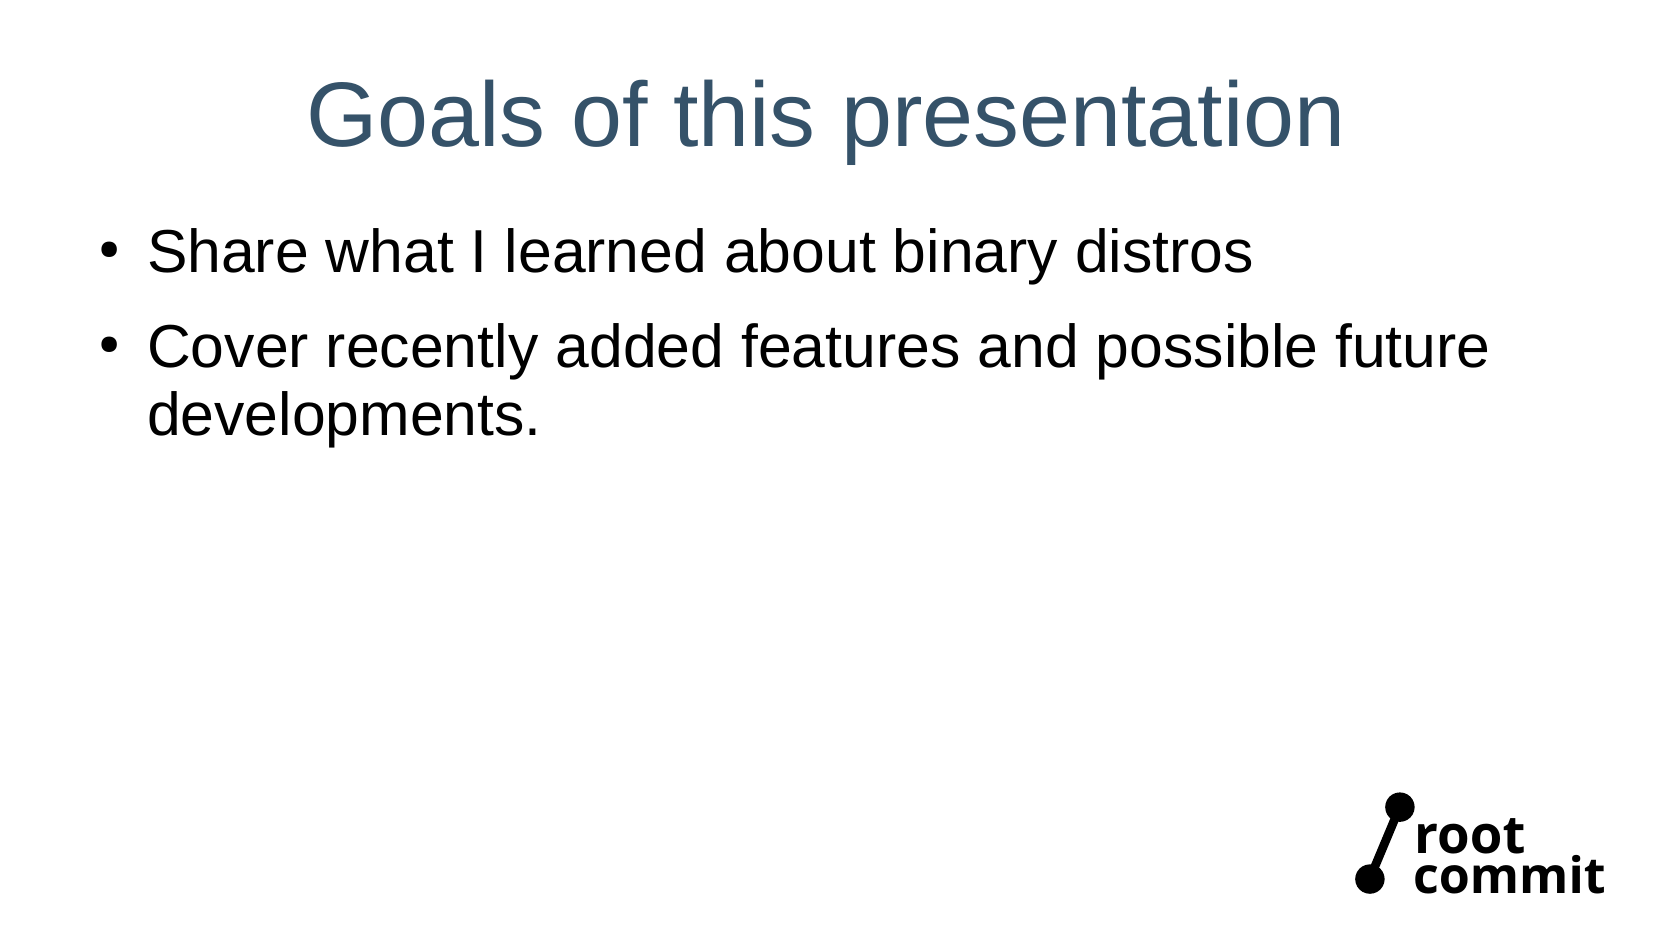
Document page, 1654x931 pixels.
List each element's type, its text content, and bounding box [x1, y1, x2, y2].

list Share what I learned about binary distros Cover recently added features and possible future developments. [82, 217, 1571, 451]
title Goals of this presentation [82, 37, 1571, 193]
